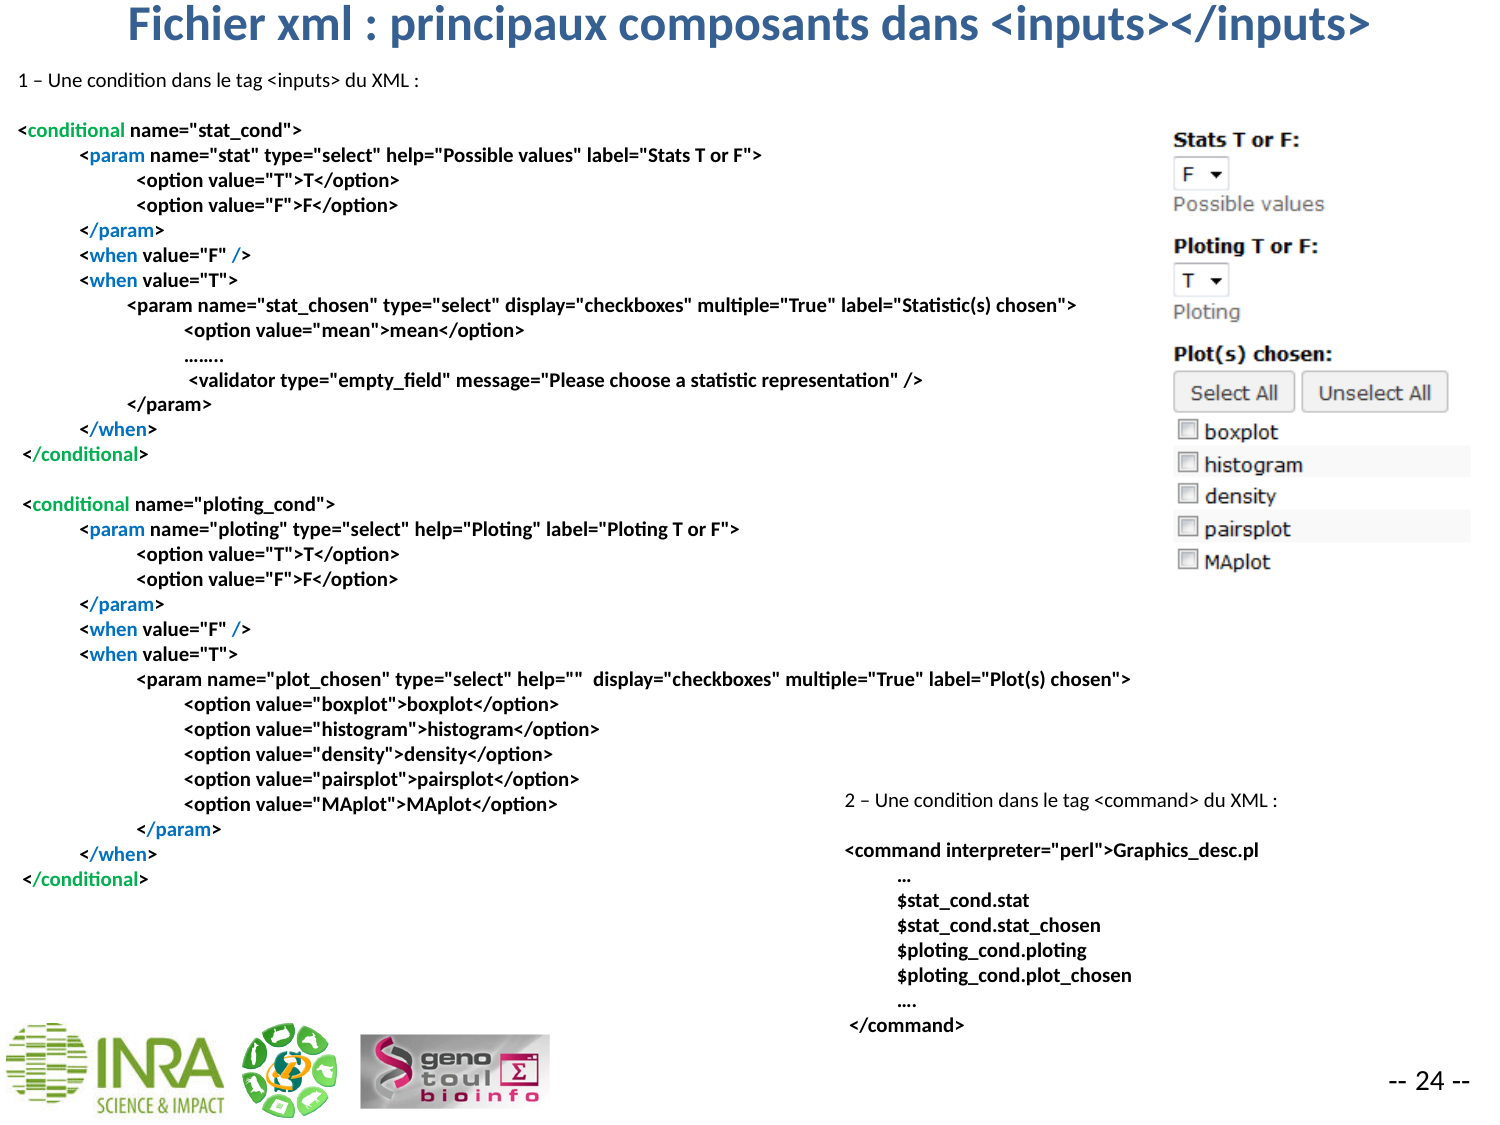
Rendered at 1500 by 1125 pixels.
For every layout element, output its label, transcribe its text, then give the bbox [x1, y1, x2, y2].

picture [5, 1023, 225, 1125]
text_box 1 – Une condition dans le tag <inputs> du XML : <conditional name="stat_cond"> <param name="stat" type="select" help="Possible values" label="Stats T or F"> <option value="T">T</option> <option value="F">F</option> </param> <when value="F" /> <when value="T"> <param name="stat_chosen" type="select" display="checkboxes" multiple="True" label="Statistic(s) chosen"> <option value="mean">mean</option> …….. <validator type="empty_field" message="Please choose a statistic representation" /> </param> </when> </conditional> <conditional name="ploting_cond"> <param name="ploting" type="select" help="Ploting" label="Ploting T or F"> <option value="T">T</option> <option value="F">F</option> </param> <when value="F" /> <when value="T"> <param name="plot_chosen" type="select" help="" display="checkboxes" multiple="True" label="Plot(s) chosen"> <option value="boxplot">boxplot</option> <option value="histogram">histogram</option> <option value="density">density</option> <option value="pairsplot">pairsplot</option> <option value="MAplot">MAplot</option> </param> </when> </conditional> [17, 66, 1459, 1000]
text_box 2 – Une condition dans le tag <command> du XML : <command interpreter="perl">Graphics_desc.pl … $stat_cond.stat $stat_cond.stat_chosen $ploting_cond.ploting $ploting_cond.plot_chosen …. </command> [844, 786, 1353, 1083]
picture [360, 1034, 550, 1109]
picture [1163, 113, 1471, 587]
text_box Fichier xml : principaux composants dans <inputs></inputs> [0, 0, 1500, 73]
picture [242, 1023, 337, 1118]
